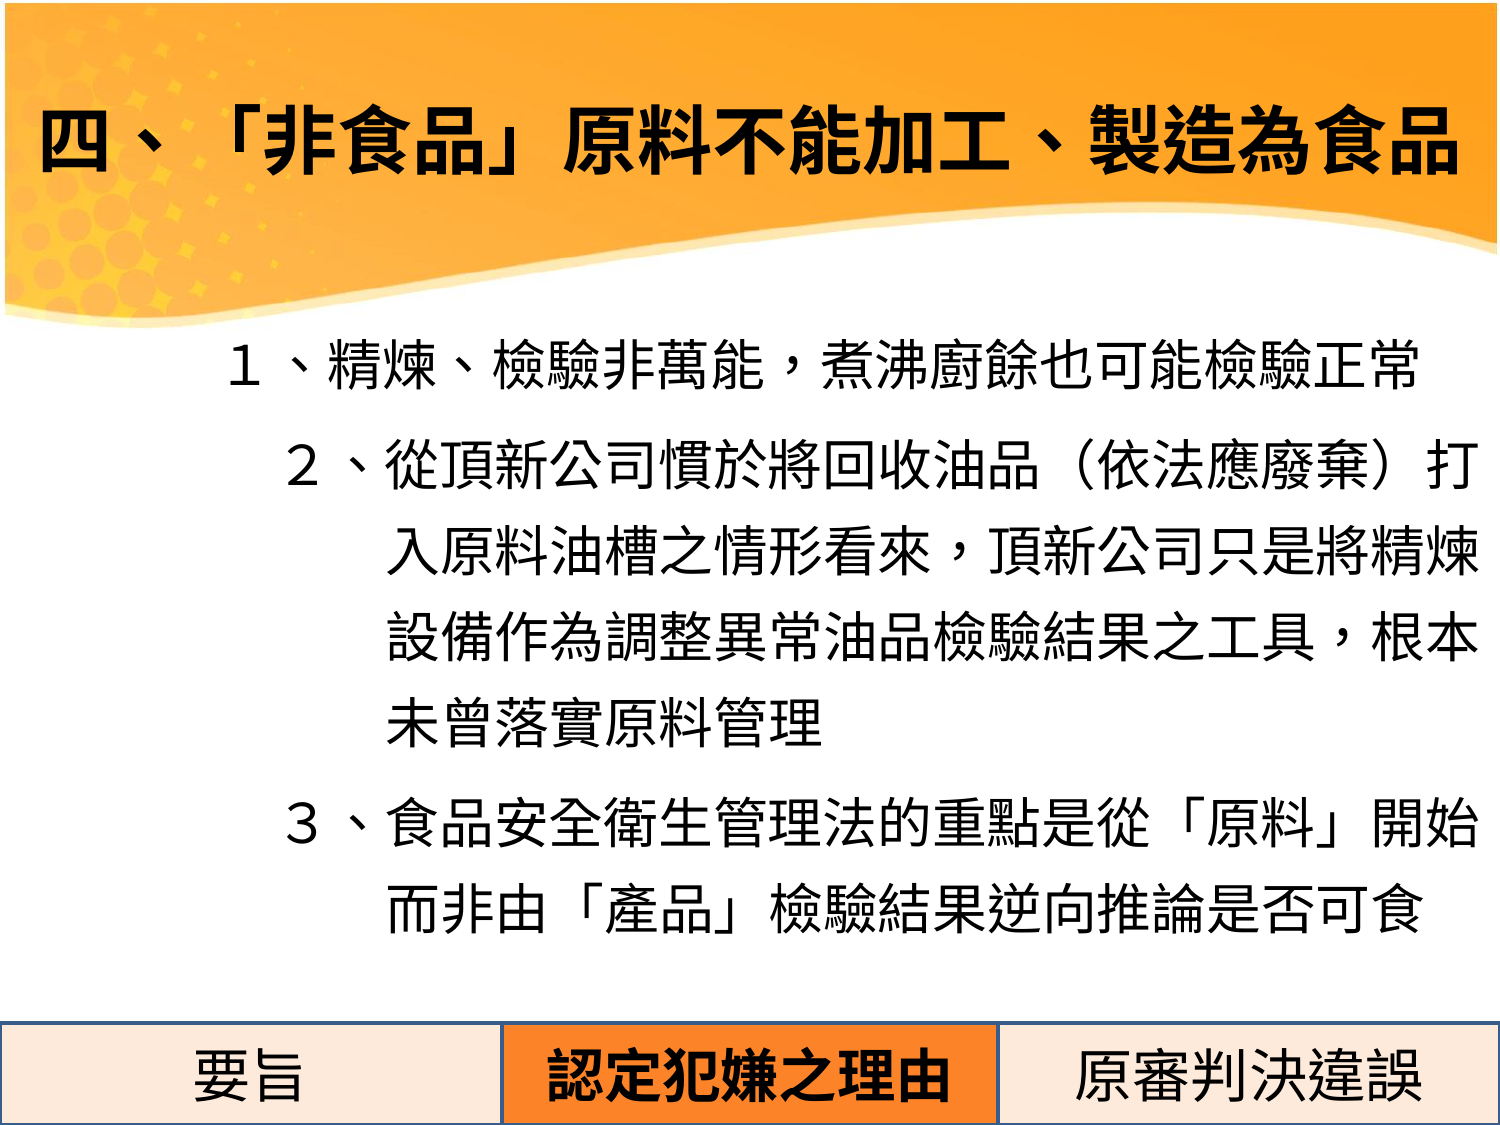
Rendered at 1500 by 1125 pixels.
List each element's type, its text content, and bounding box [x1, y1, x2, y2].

list １、精煉、檢驗非萬能，煮沸廚餘也可能檢驗正常 ２、從頂新公司慣於將回收油品（依法應廢棄）打入原料油槽之情形看來，頂新公司只是將精煉設備作為調整異常油品檢驗結果之工具，根本未曾落實原料管理 ３、食品安全衛生管理法的重點是從「原料」開始，而非由「產品」檢驗結果逆向推論是否可食 [150, 302, 1500, 1012]
title 四、「非食品」原料不能加工、製造為食品 [0, 45, 1500, 233]
